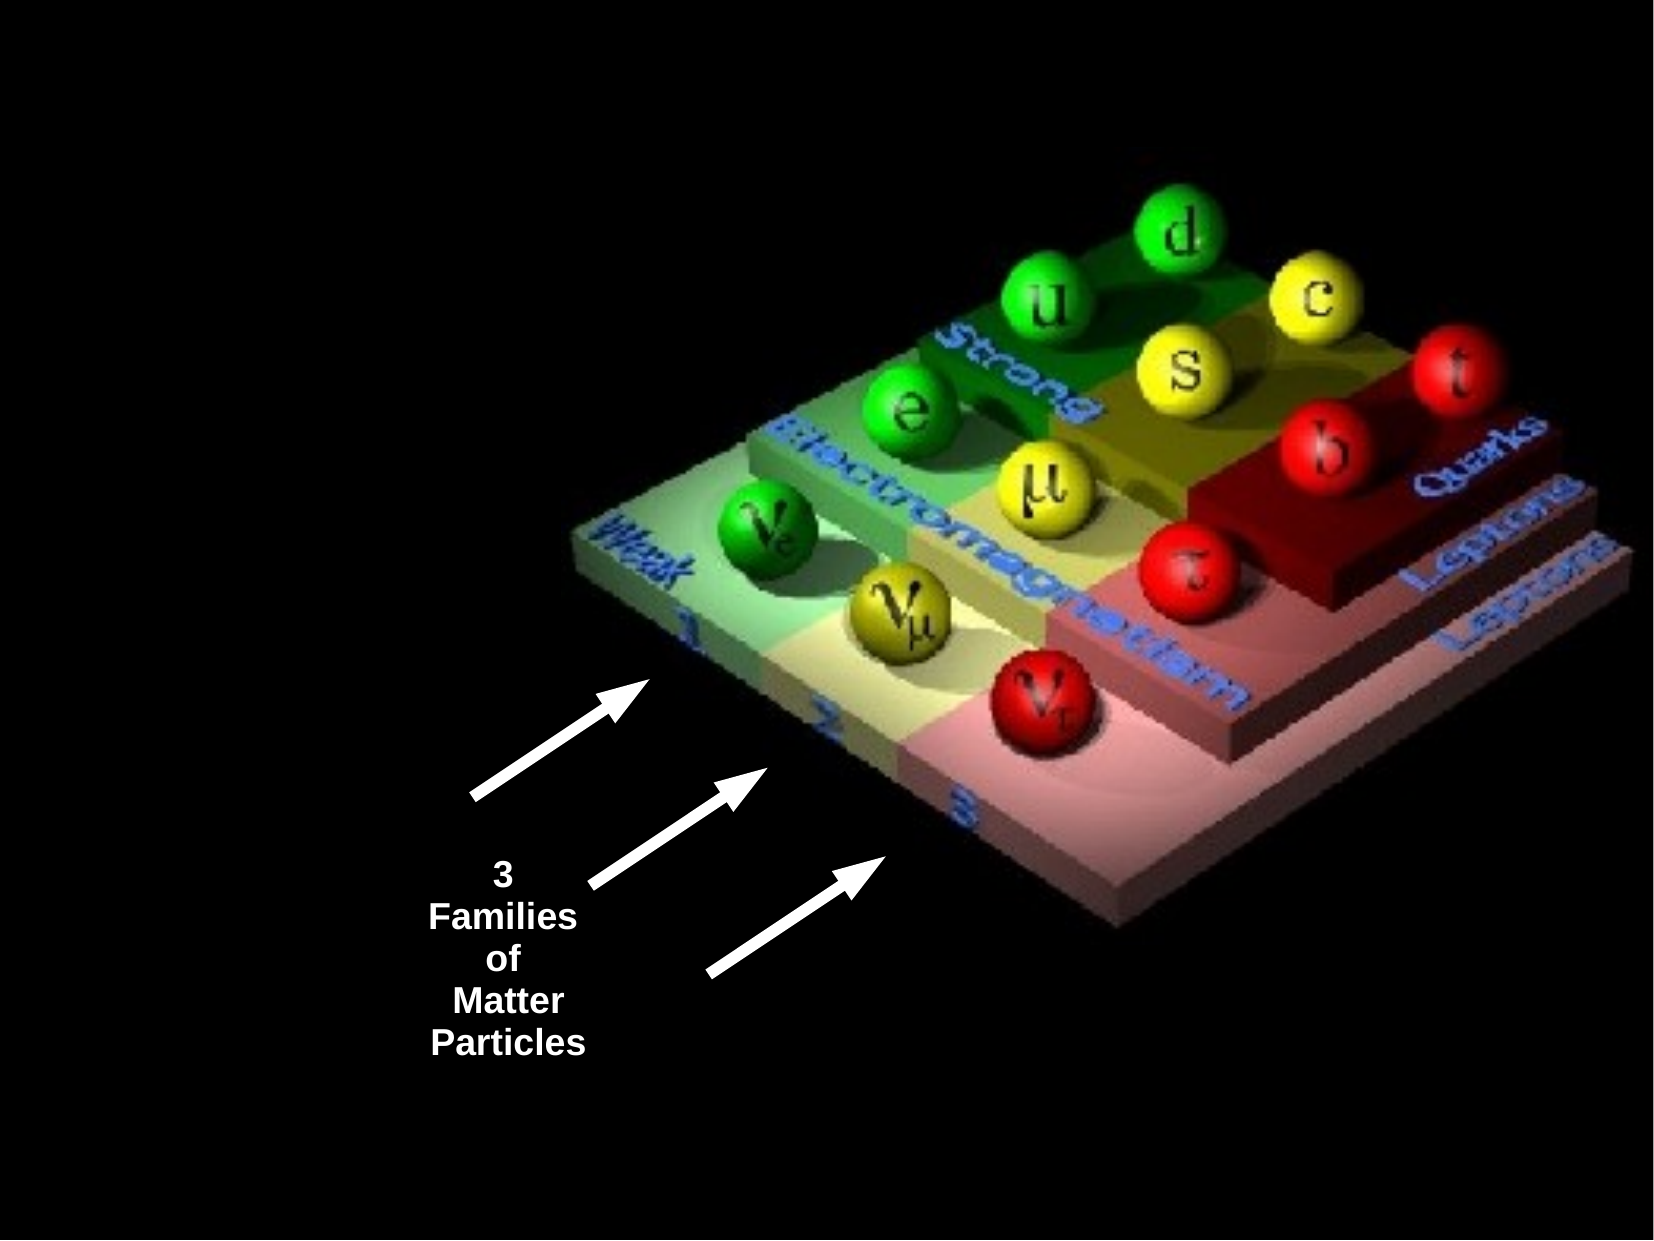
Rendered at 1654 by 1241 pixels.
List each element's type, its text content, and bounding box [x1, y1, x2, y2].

text_box 3 Families of Matter Particles [413, 845, 604, 1077]
picture [561, 147, 1649, 945]
